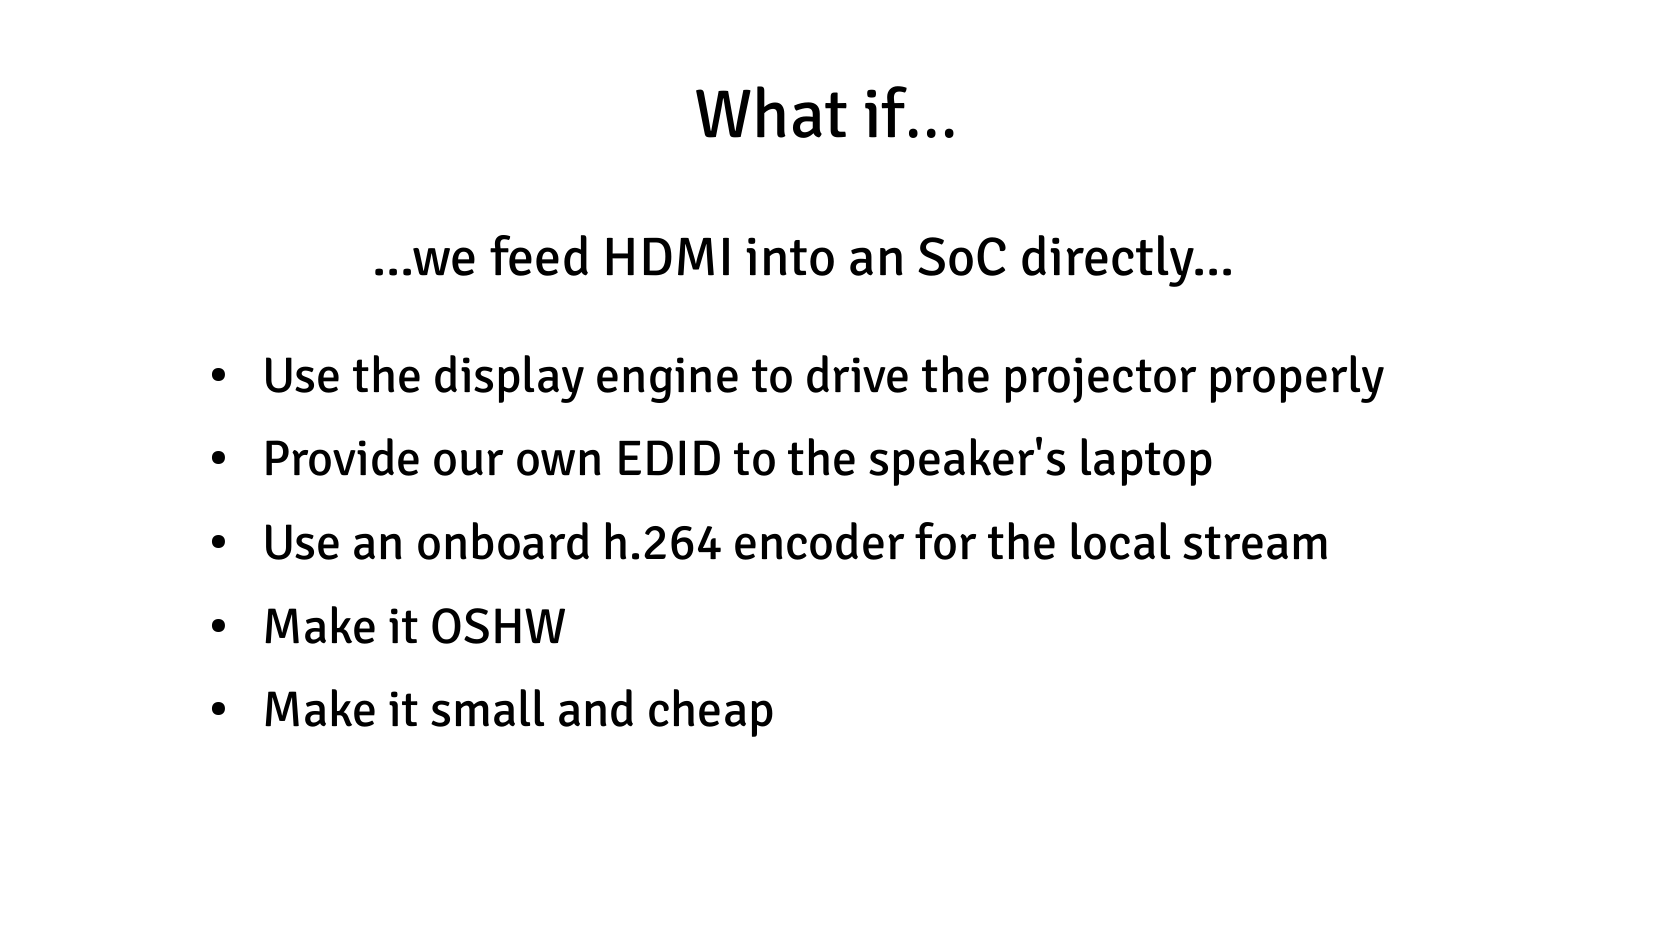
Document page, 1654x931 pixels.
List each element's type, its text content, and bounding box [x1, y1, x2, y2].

list Use the display engine to drive the projector properly Provide our own EDID to the speaker's laptop Use an onboard h.264 encoder for the local stream Make it OSHW Make it small and cheap [191, 345, 1471, 811]
title What if… [82, 37, 1571, 193]
title ...we feed HDMI into an SoC directly... [60, 180, 1549, 336]
